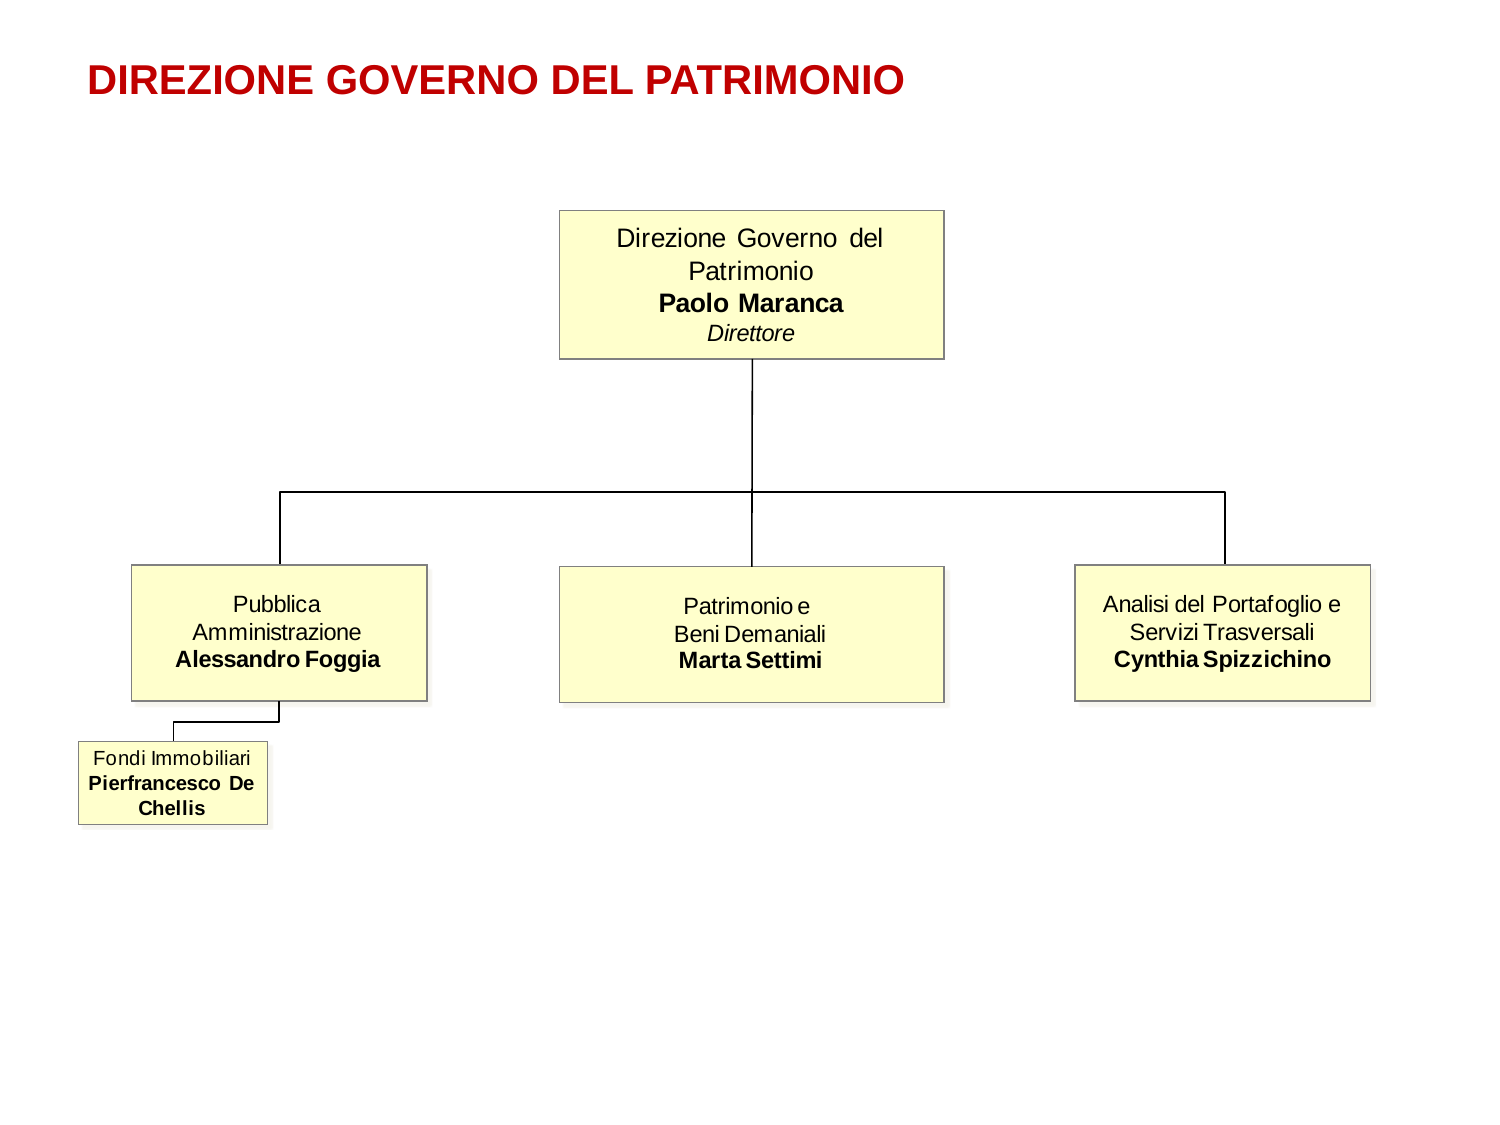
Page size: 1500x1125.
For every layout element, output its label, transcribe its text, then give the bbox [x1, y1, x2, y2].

picture [74, 208, 1377, 830]
title DIREZIONE GOVERNO DEL PATRIMONIO [72, 45, 1462, 128]
